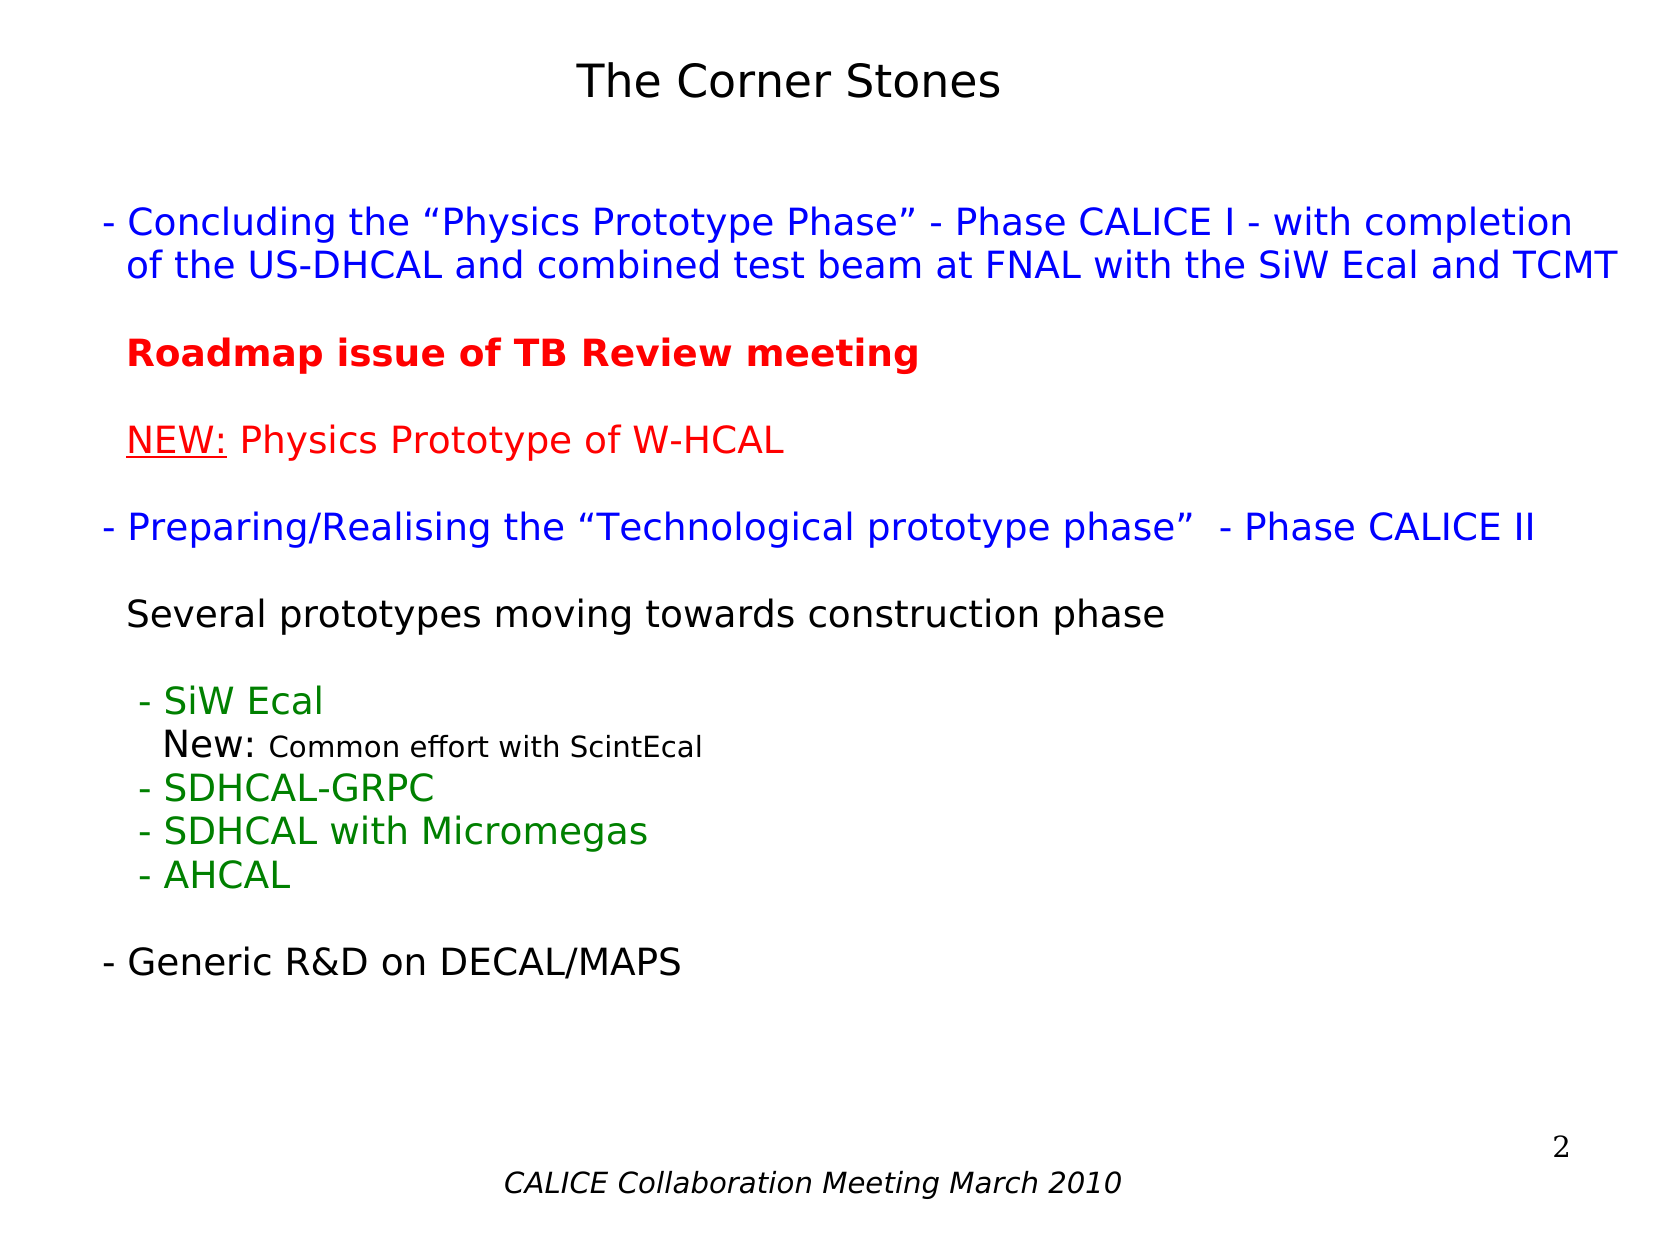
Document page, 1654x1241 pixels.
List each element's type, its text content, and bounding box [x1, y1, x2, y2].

text_box The Corner Stones [561, 47, 1009, 106]
text_box - Concluding the “Physics Prototype Phase” - Phase CALICE I - with completion of the US-DHCAL and combined test beam at FNAL with the SiW Ecal and TCMT Roadmap issue of TB Review meeting NEW: Physics Prototype of W-HCAL - Preparing/Realising the “Technological prototype phase” - Phase CALICE II Several prototypes moving towards construction phase - SiW Ecal New: Common effort with ScintEcal - SDHCAL-GRPC - SDHCAL with Micromegas - AHCAL - Generic R&D on DECAL/MAPS [87, 106, 1602, 992]
